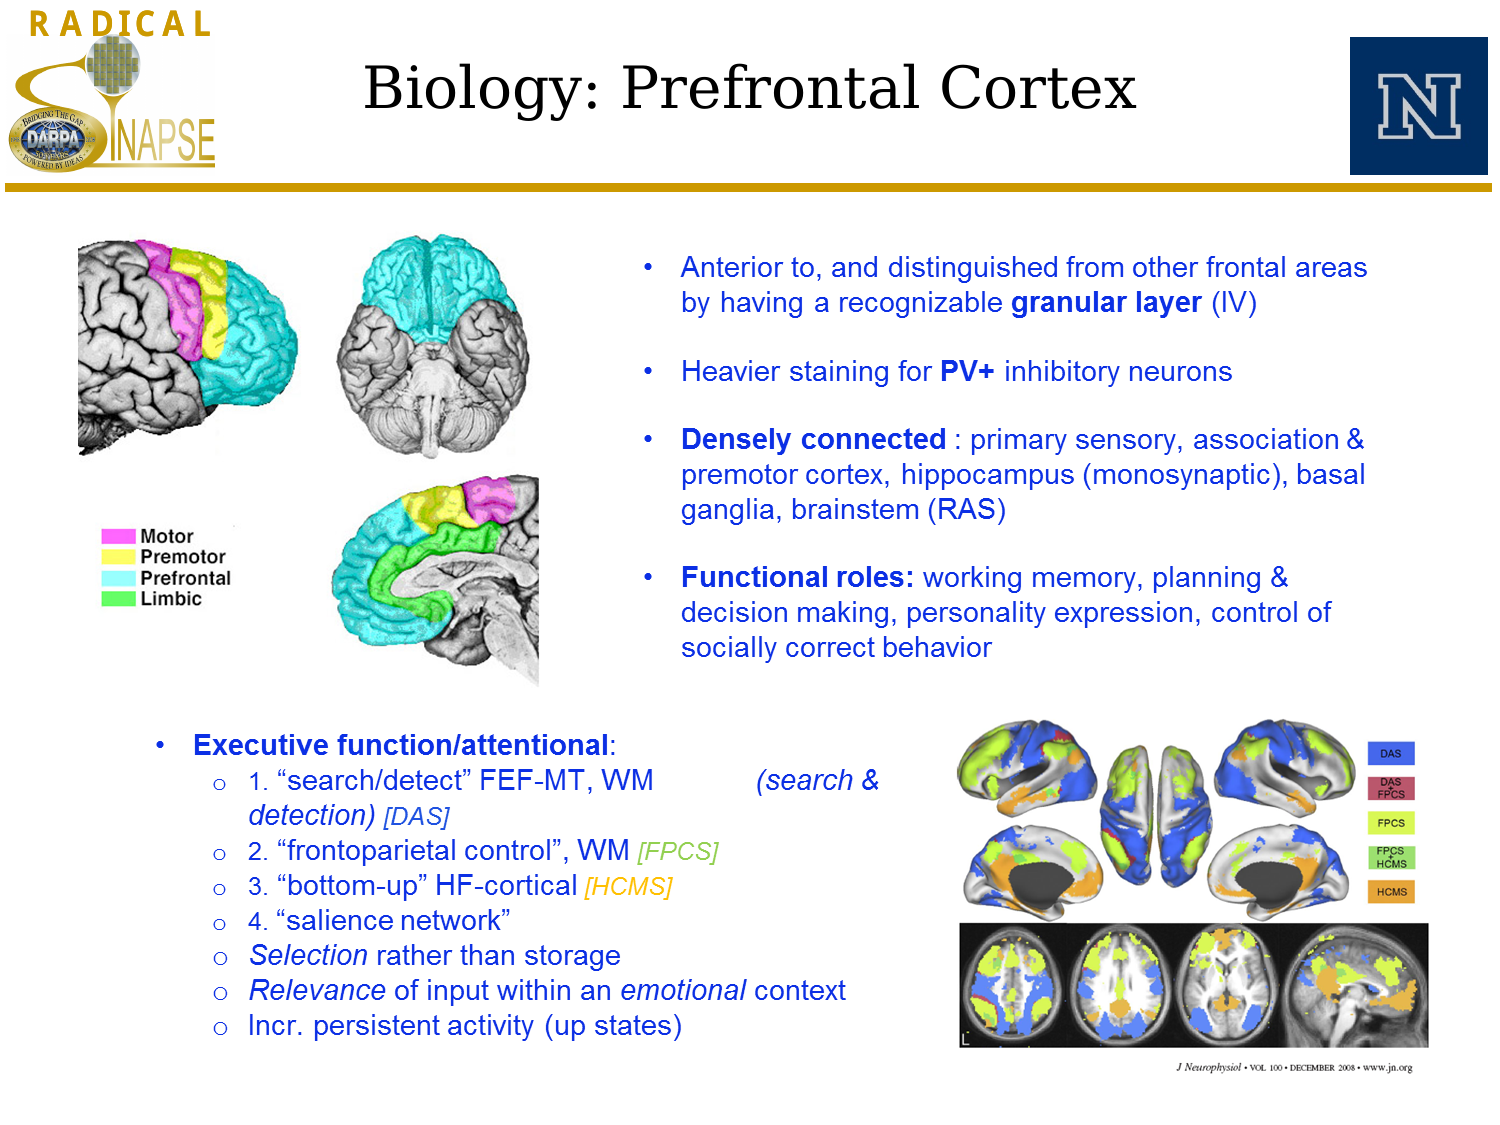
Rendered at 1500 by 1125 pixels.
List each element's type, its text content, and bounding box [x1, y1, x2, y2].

picture [78, 230, 1440, 1082]
picture [1350, 37, 1488, 175]
title Biology: Prefrontal Cortex [75, 42, 1425, 168]
